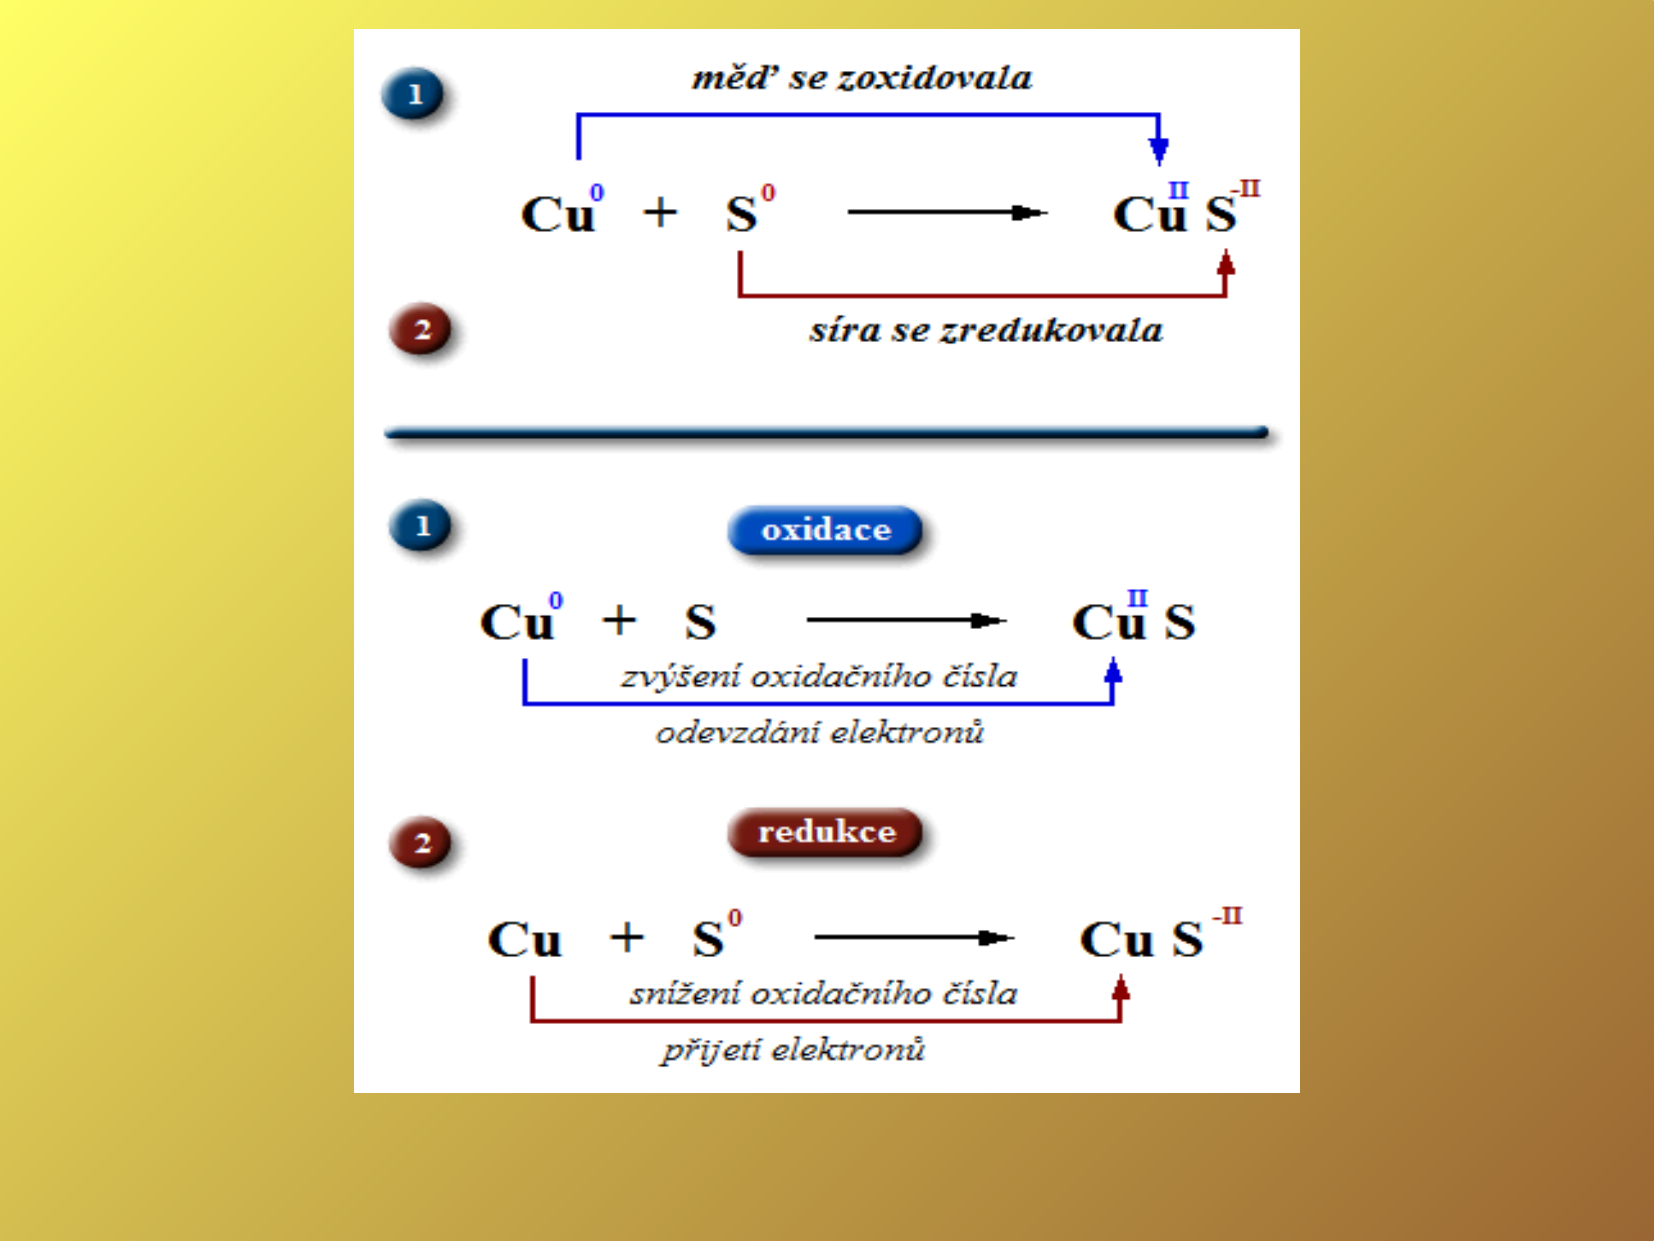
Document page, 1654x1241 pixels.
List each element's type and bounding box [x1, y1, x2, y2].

picture [354, 29, 1300, 1093]
